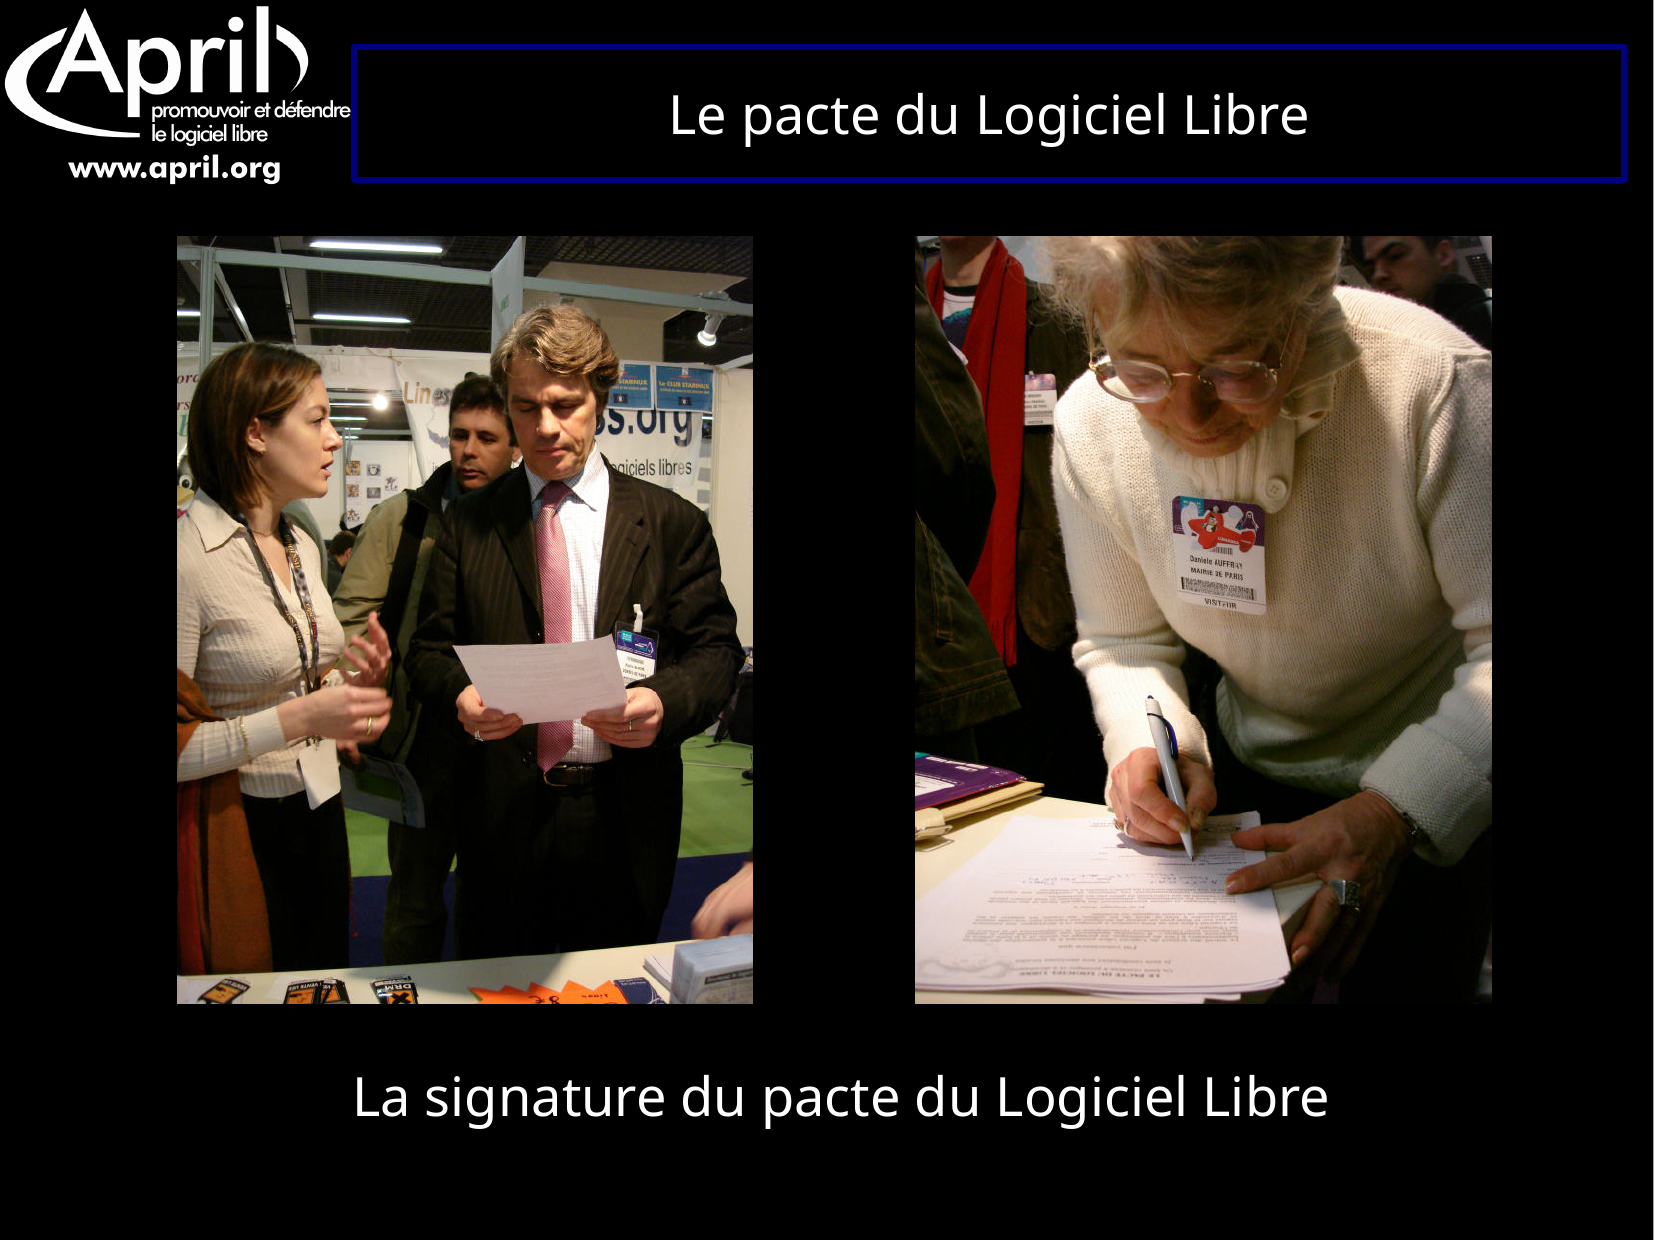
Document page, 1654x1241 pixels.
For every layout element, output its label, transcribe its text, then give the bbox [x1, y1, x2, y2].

title Le pacte du Logiciel Libre [354, 47, 1625, 181]
text_box La signature du pacte du Logiciel Libre [88, 1051, 1595, 1129]
picture [0, 0, 355, 200]
picture [177, 236, 753, 1004]
picture [915, 236, 1492, 1004]
